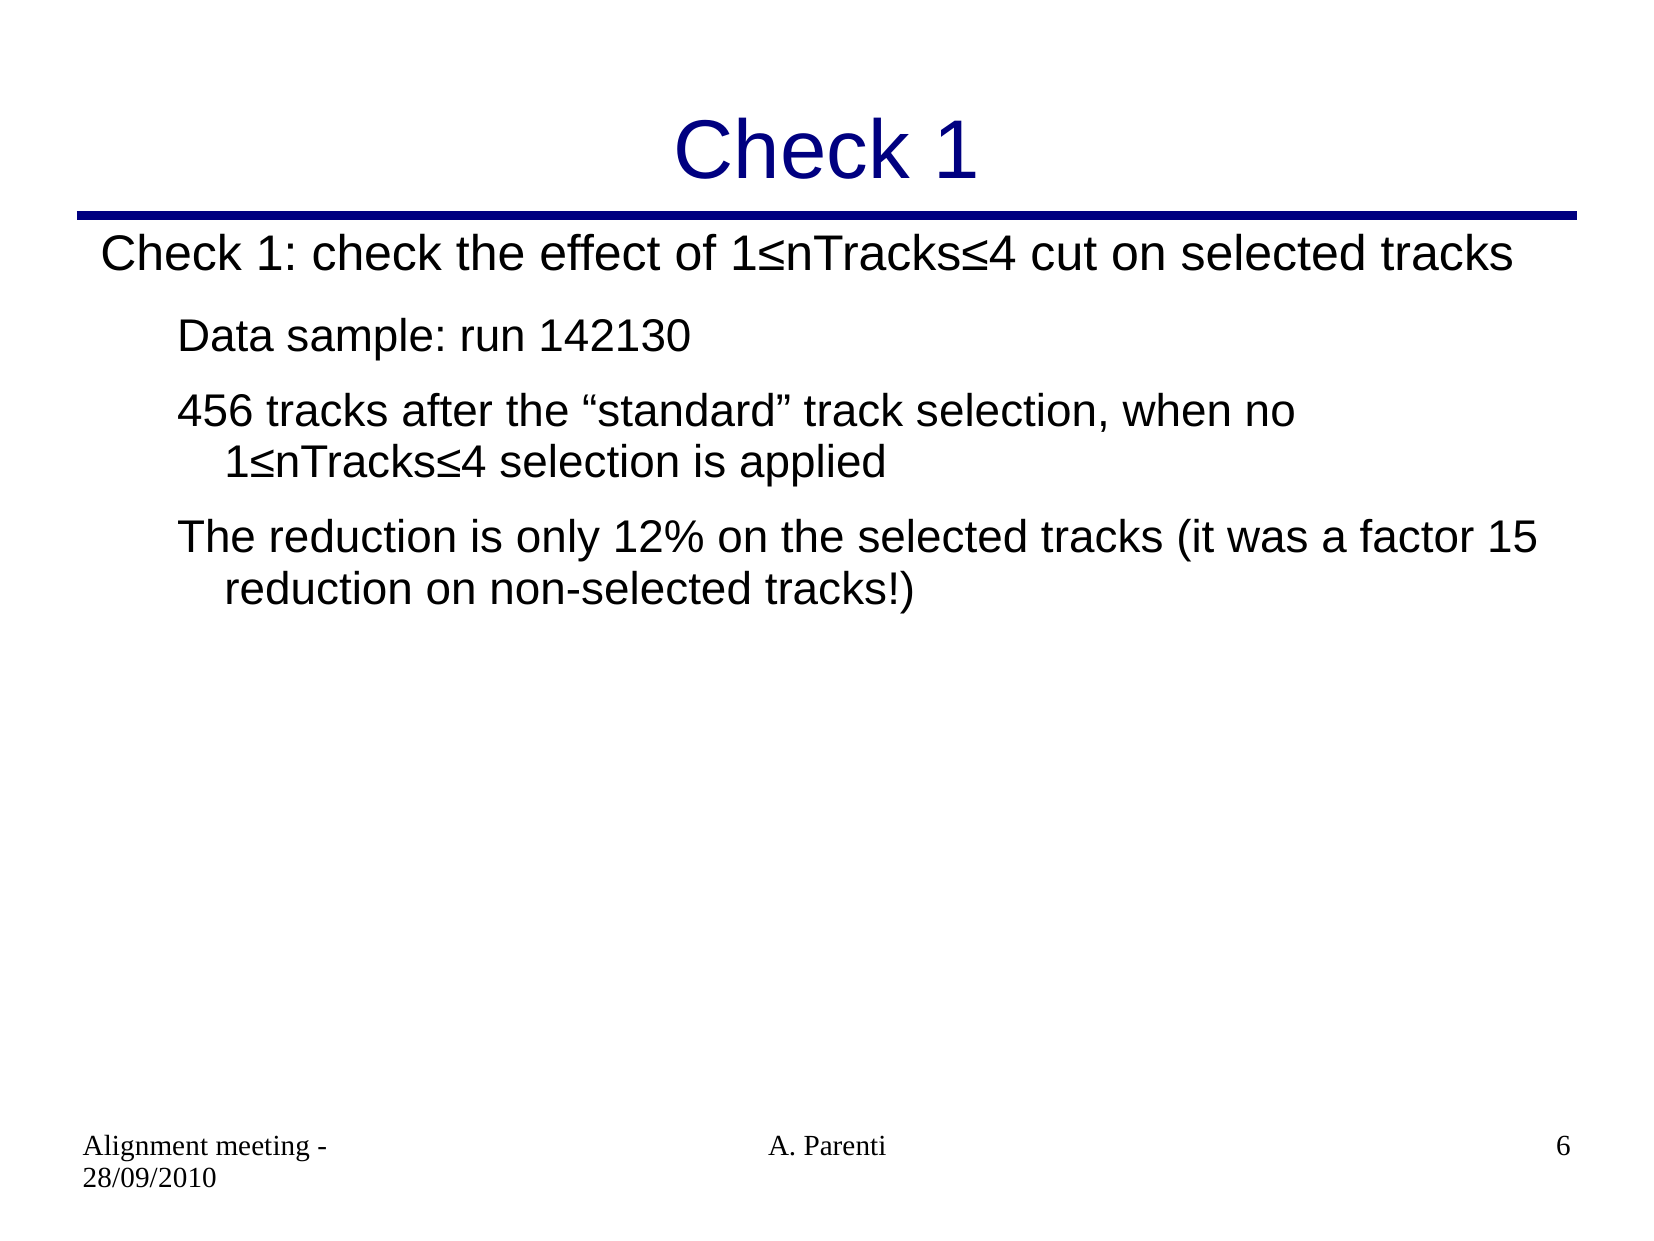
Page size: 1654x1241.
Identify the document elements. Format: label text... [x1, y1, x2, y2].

title Check 1 [82, 75, 1571, 225]
list Check 1: check the effect of 1≤nTracks≤4 cut on selected tracks Data sample: run 142130 456 tracks after the “standard” track selection, when no 1≤nTracks≤4 selection is applied The reduction is only 12% on the selected tracks (it was a factor 15 reduction on non-selected tracks!) [82, 225, 1571, 1109]
